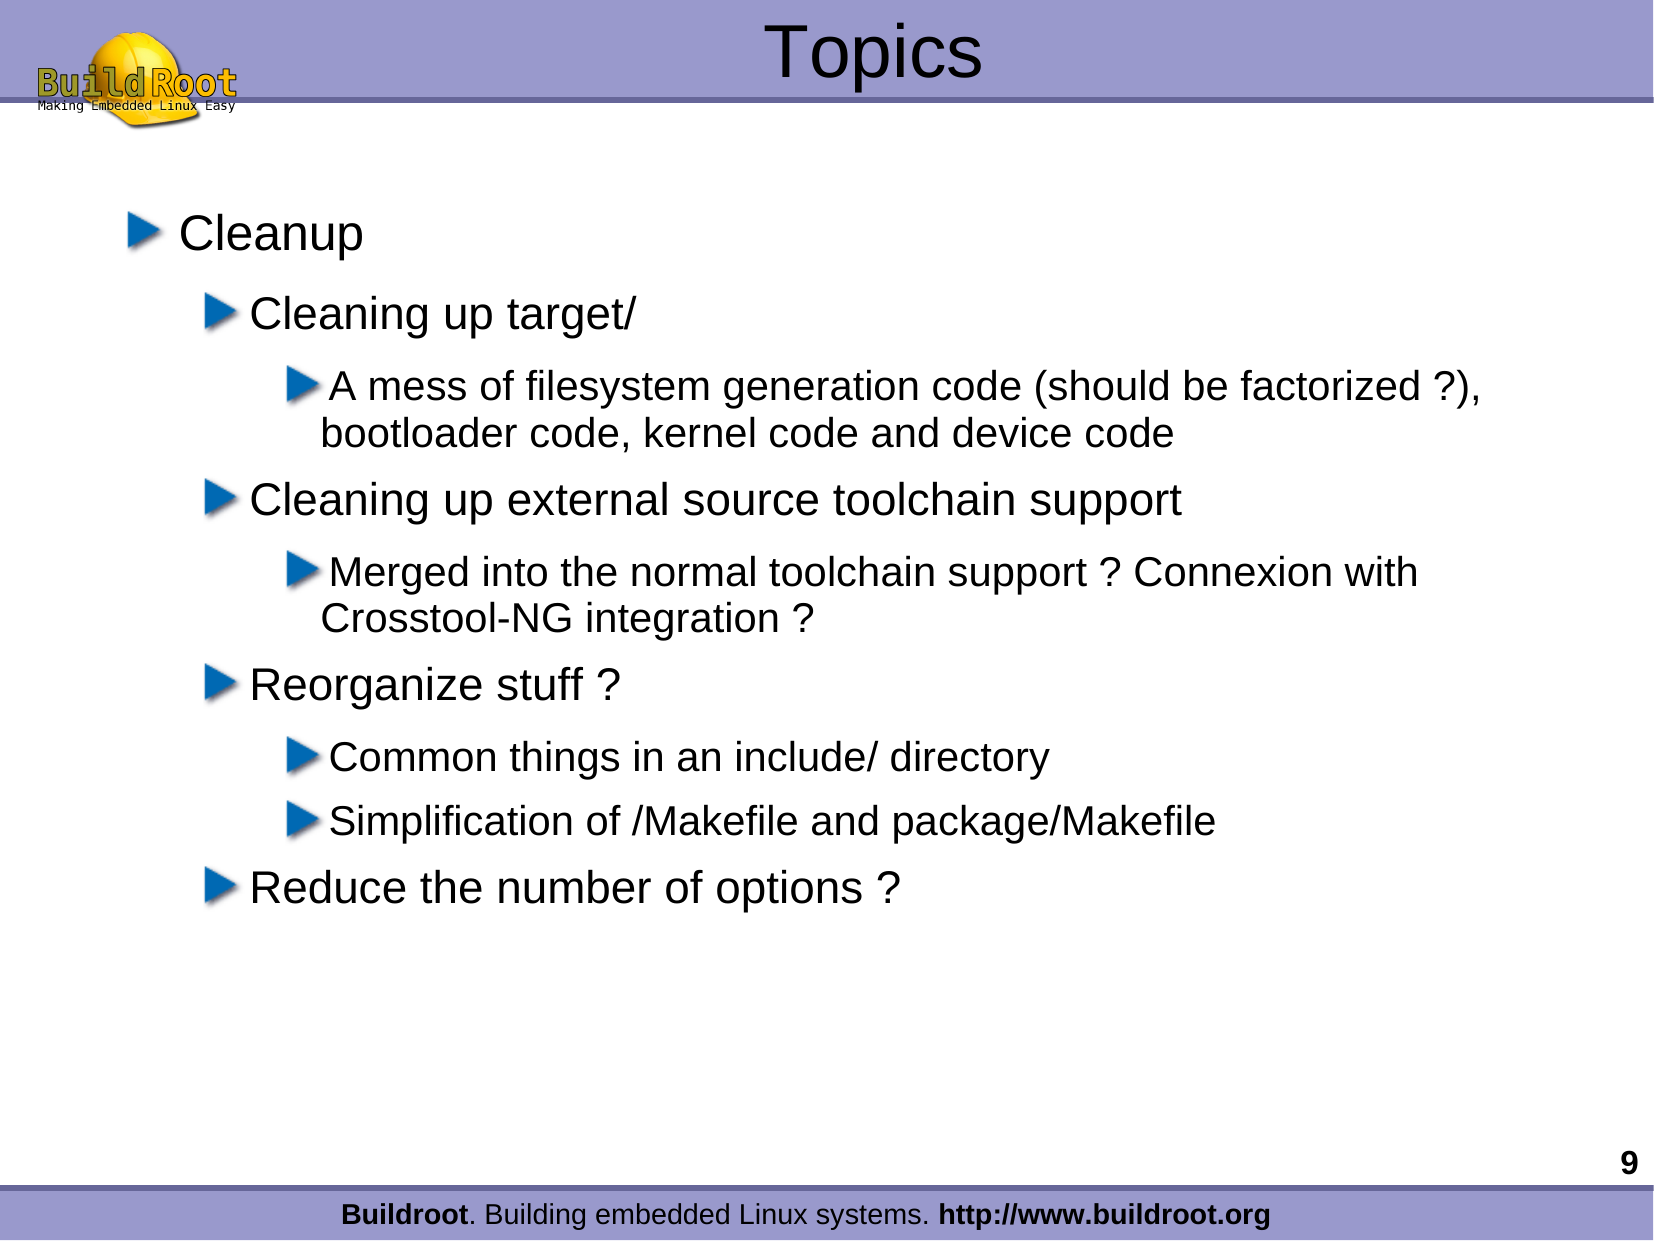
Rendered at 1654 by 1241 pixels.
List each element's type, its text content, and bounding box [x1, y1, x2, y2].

picture [18, 17, 261, 140]
title Topics [197, 4, 1551, 98]
list Cleanup Cleaning up target/ A mess of filesystem generation code (should be factorized ?), bootloader code, kernel code and device code Cleaning up external source toolchain support Merged into the normal toolchain support ? Connexion with Crosstool-NG integration ? Reorganize stuff ? Common things in an include/ directory Simplification of /Makefile and package/Makefile Reduce the number of options ? [107, 205, 1520, 1055]
